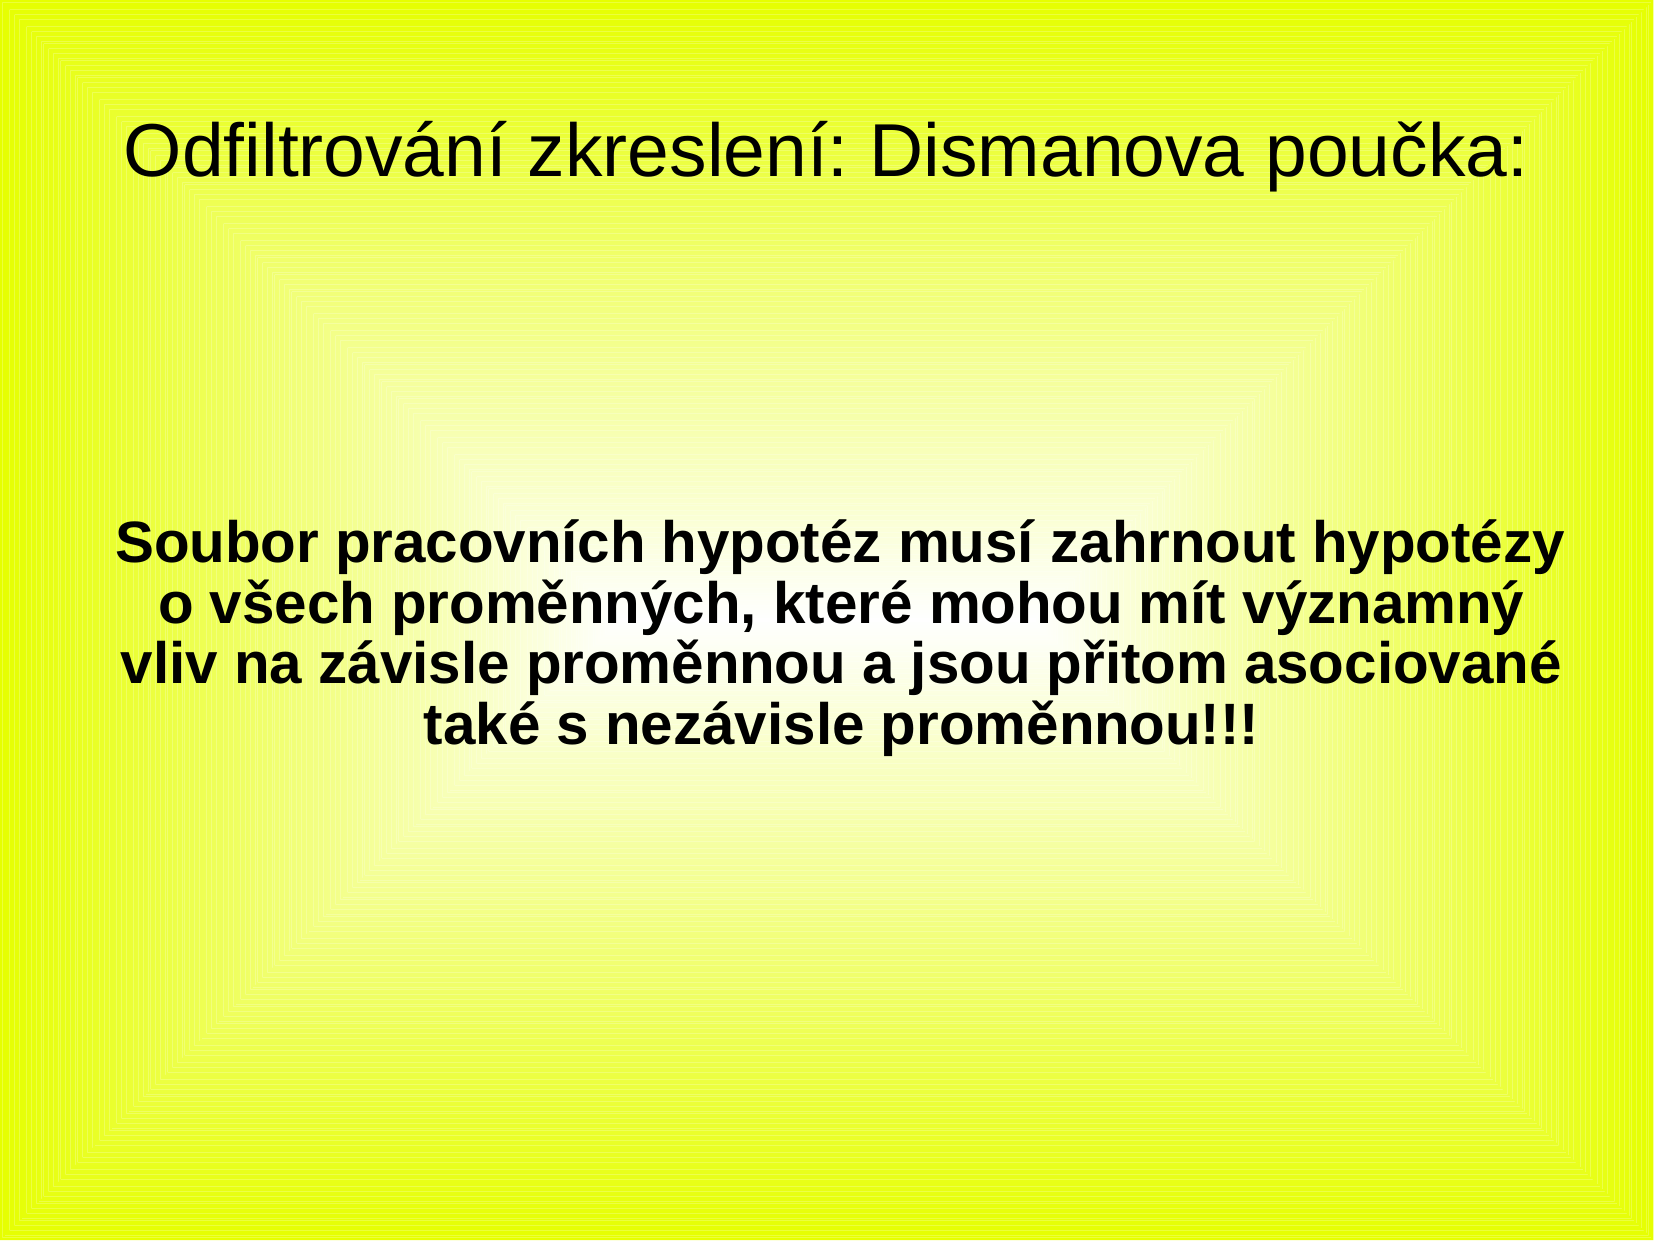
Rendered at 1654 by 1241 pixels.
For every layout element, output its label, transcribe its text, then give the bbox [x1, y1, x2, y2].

title Odfiltrování zkreslení: Dismanova poučka: [82, 56, 1571, 249]
list Soubor pracovních hypotéz musí zahrnout hypotézy o všech proměnných, které mohou mít významný vliv na závisle proměnnou a jsou přitom asociované také s nezávisle proměnnou!!! [82, 514, 1571, 786]
